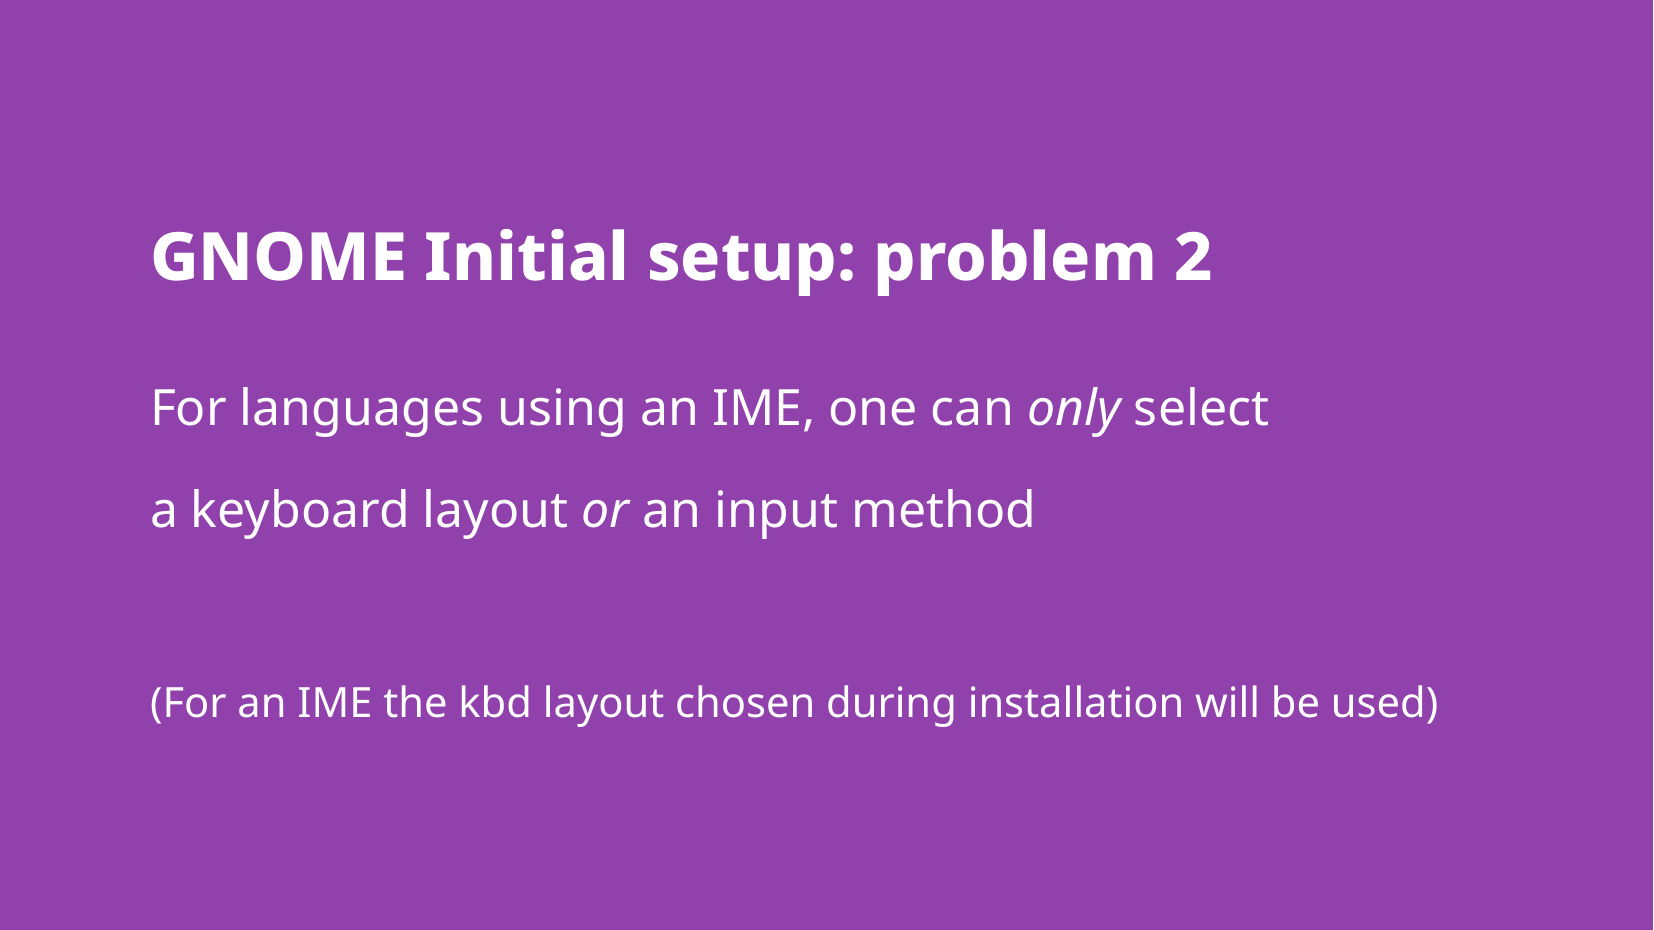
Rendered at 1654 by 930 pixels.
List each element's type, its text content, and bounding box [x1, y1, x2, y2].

title GNOME Initial setup: problem 2 [150, 144, 1501, 301]
subtitle For languages using an IME, one can only select a keyboard layout or an input method (For an IME the kbd layout chosen during installation will be used) [150, 337, 1501, 877]
